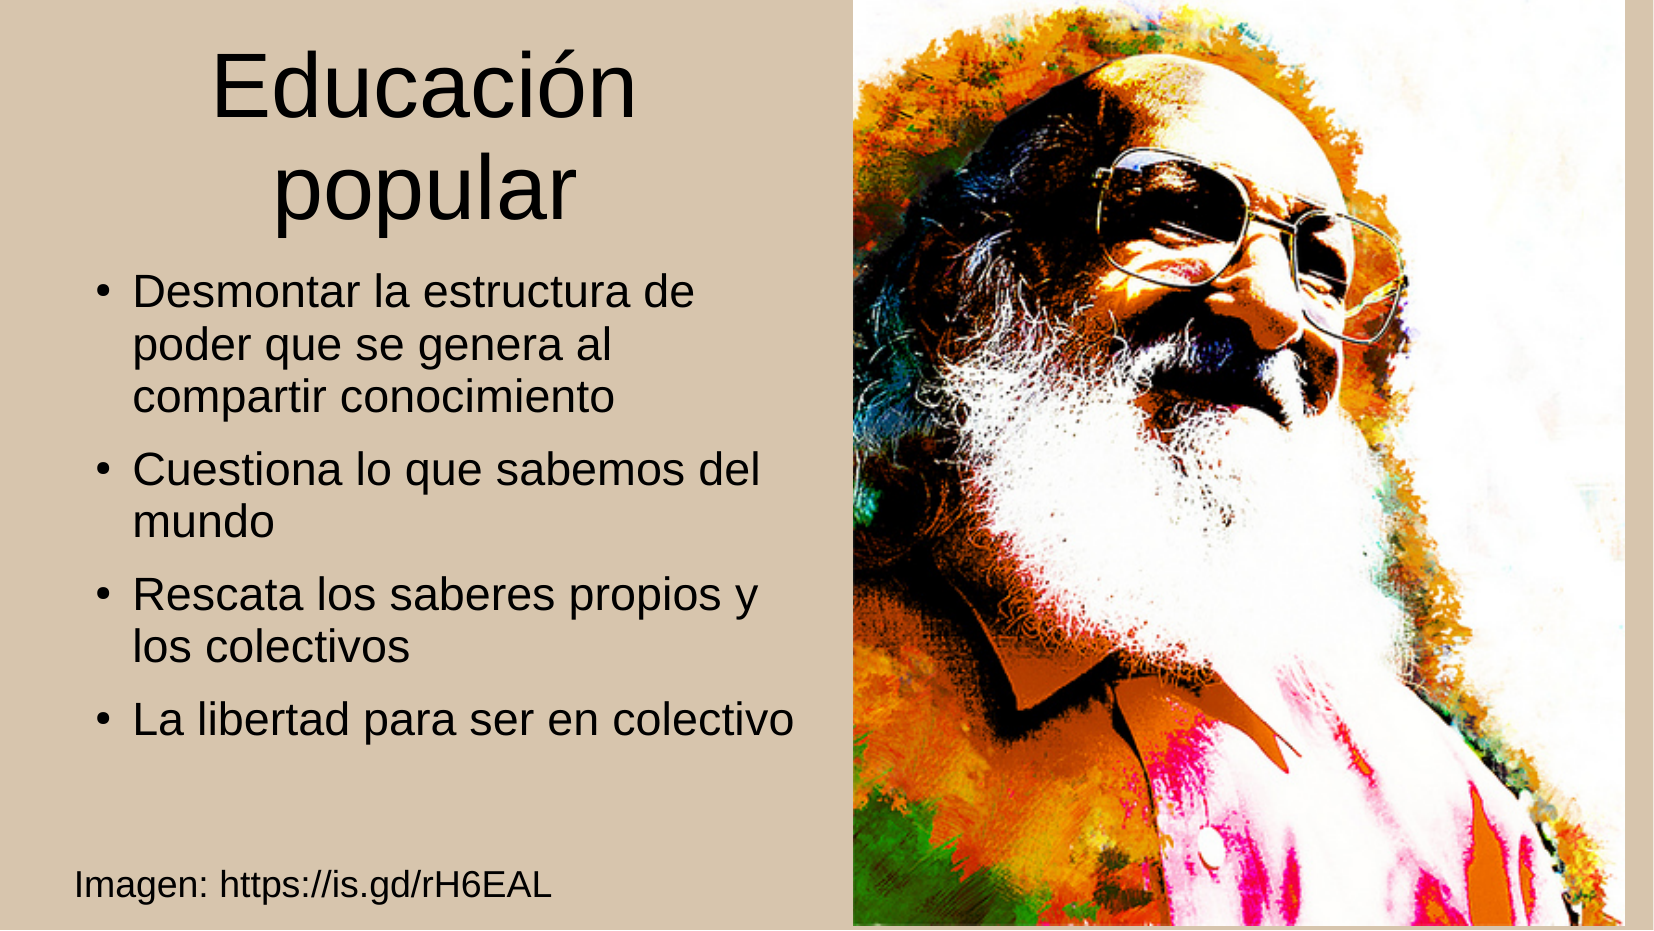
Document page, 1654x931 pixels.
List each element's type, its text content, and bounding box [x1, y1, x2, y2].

list Desmontar la estructura de poder que se genera al compartir conocimiento Cuestiona lo que sabemos del mundo Rescata los saberes propios y los colectivos La libertad para ser en colectivo [82, 265, 798, 758]
title Educación popular [82, 34, 768, 240]
text_box Imagen: https://is.gd/rH6EAL [59, 856, 680, 914]
picture [853, 0, 1625, 926]
